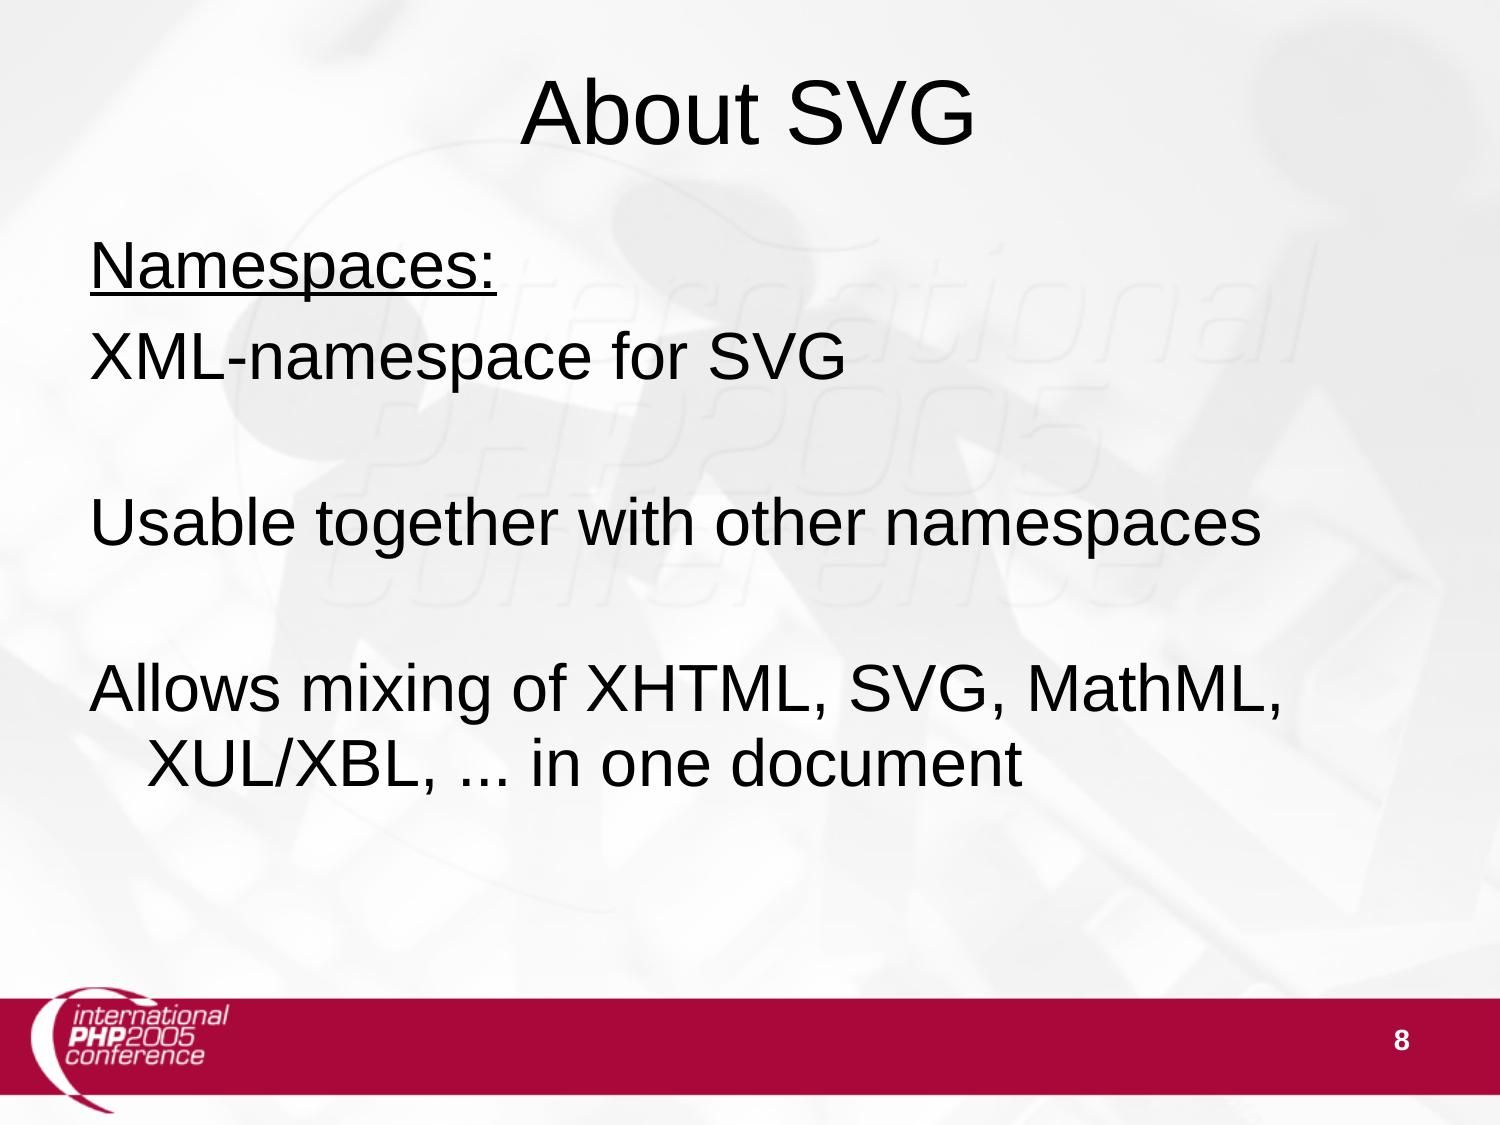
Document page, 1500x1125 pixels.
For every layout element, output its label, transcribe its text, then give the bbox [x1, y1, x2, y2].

picture [0, 0, 1500, 1125]
title About SVG [75, 18, 1426, 207]
list Namespaces: XML-namespace for SVG Usable together with other namespaces Allows mixing of XHTML, SVG, MathML, XUL/XBL, ... in one document [75, 220, 1426, 977]
